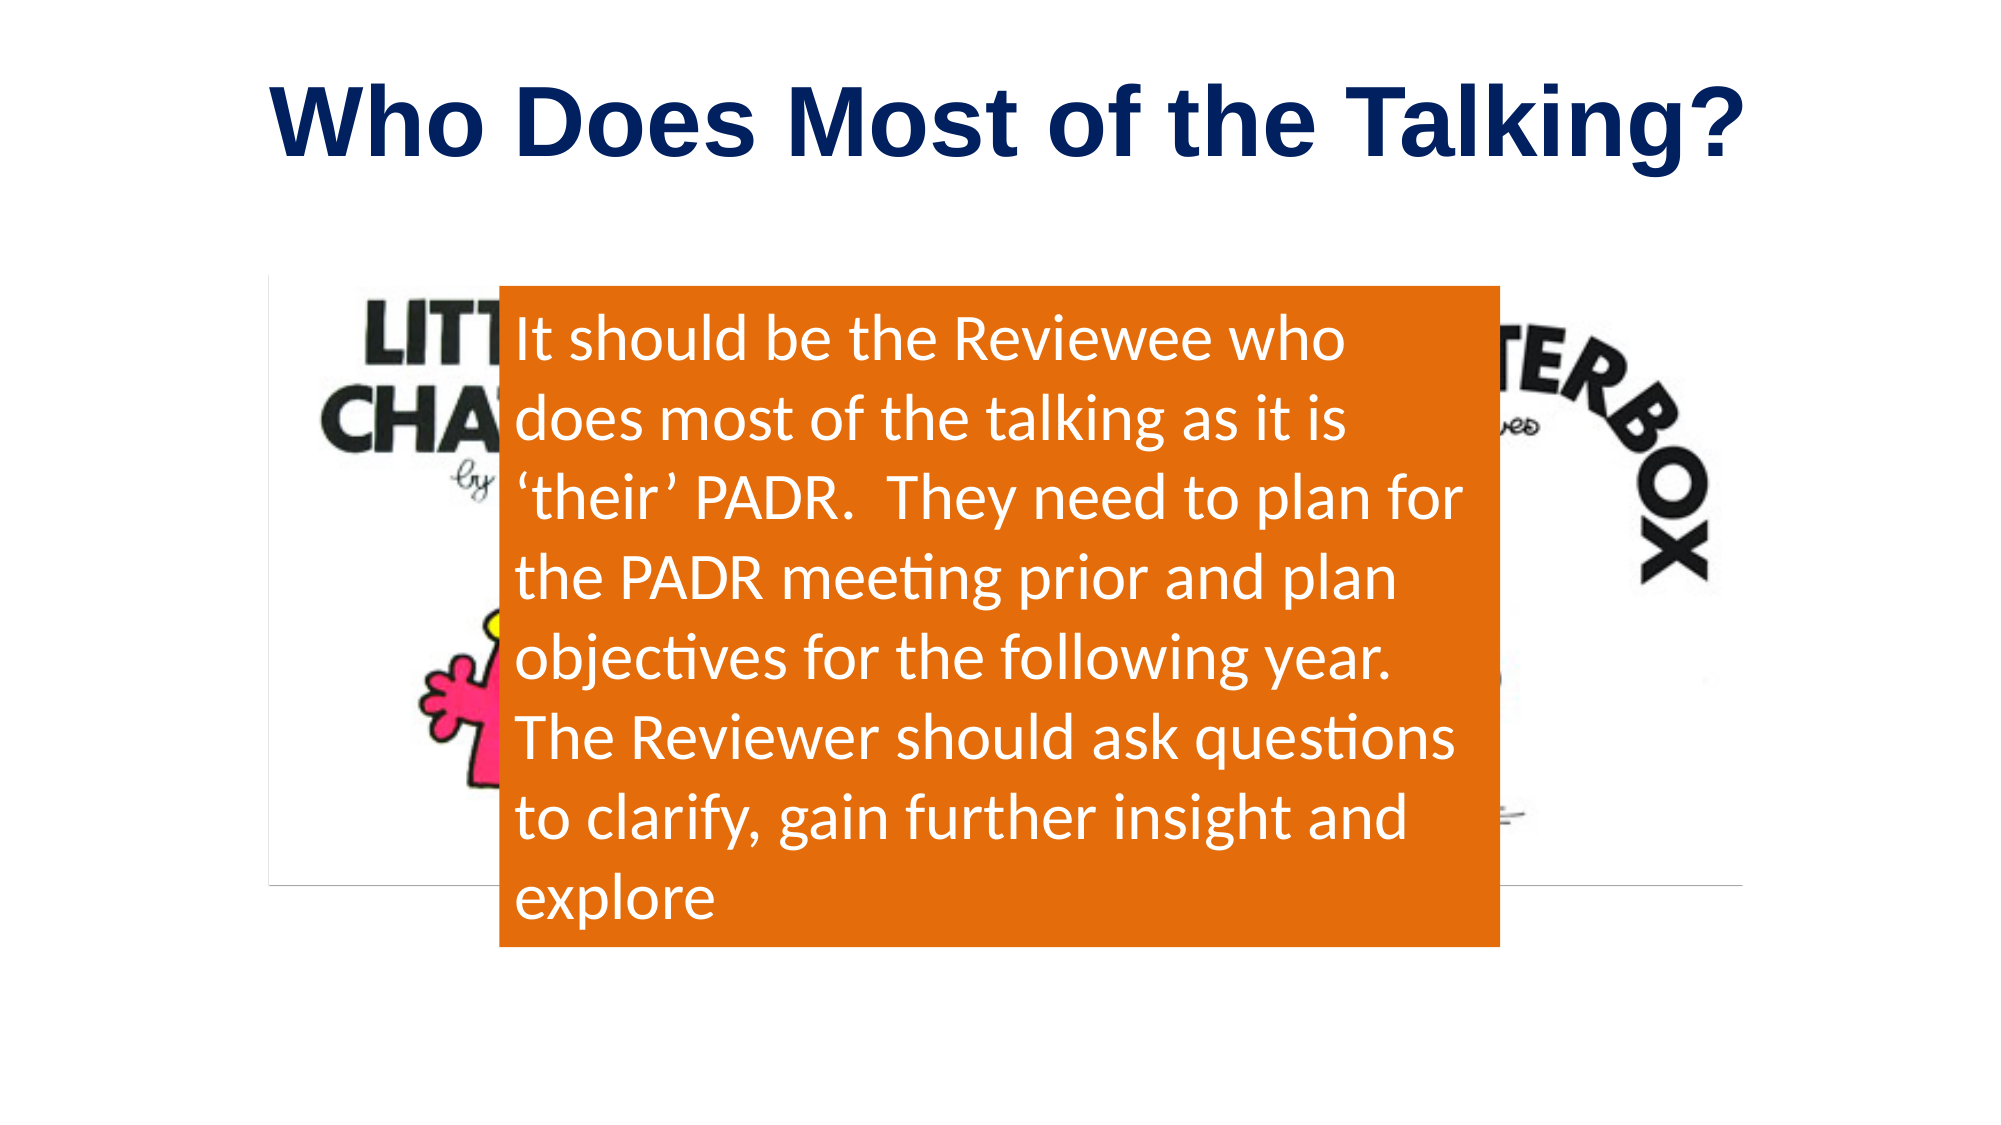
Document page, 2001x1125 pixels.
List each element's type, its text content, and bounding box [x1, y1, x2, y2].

title Who Does Most of the Talking? [69, 48, 1951, 173]
picture [1501, 285, 1731, 870]
picture [283, 285, 499, 870]
text_box It should be the Reviewee who does most of the talking as it is ‘their’ PADR. They need to plan for the PADR meeting prior and plan objectives for the following year. The Reviewer should ask questions to clarify, gain further insight and explore [499, 285, 1501, 948]
